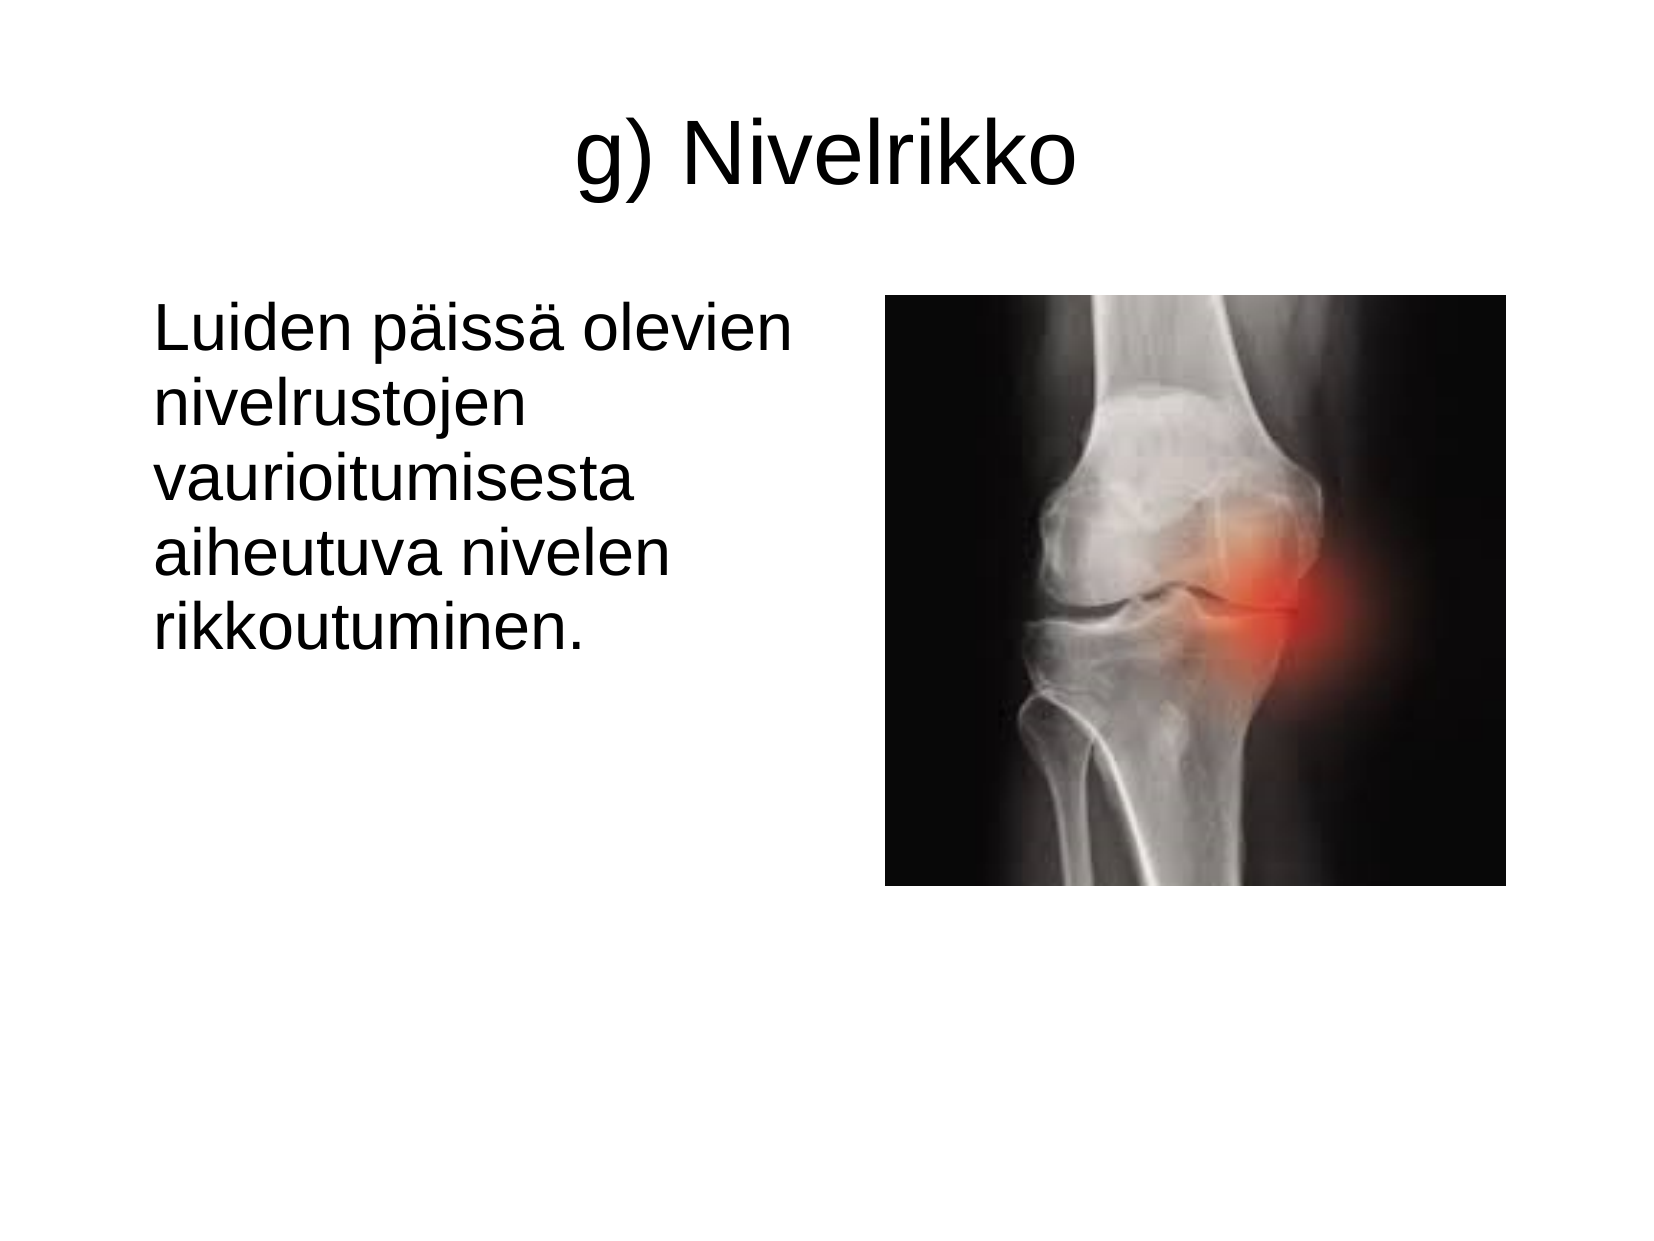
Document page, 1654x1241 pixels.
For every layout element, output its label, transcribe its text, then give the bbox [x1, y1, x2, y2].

title g) Nivelrikko [82, 49, 1571, 257]
picture [845, 290, 1572, 1109]
list Luiden päissä olevien nivelrustojen vaurioitumisesta aiheutuva nivelen rikkoutuminen. [82, 290, 809, 1094]
